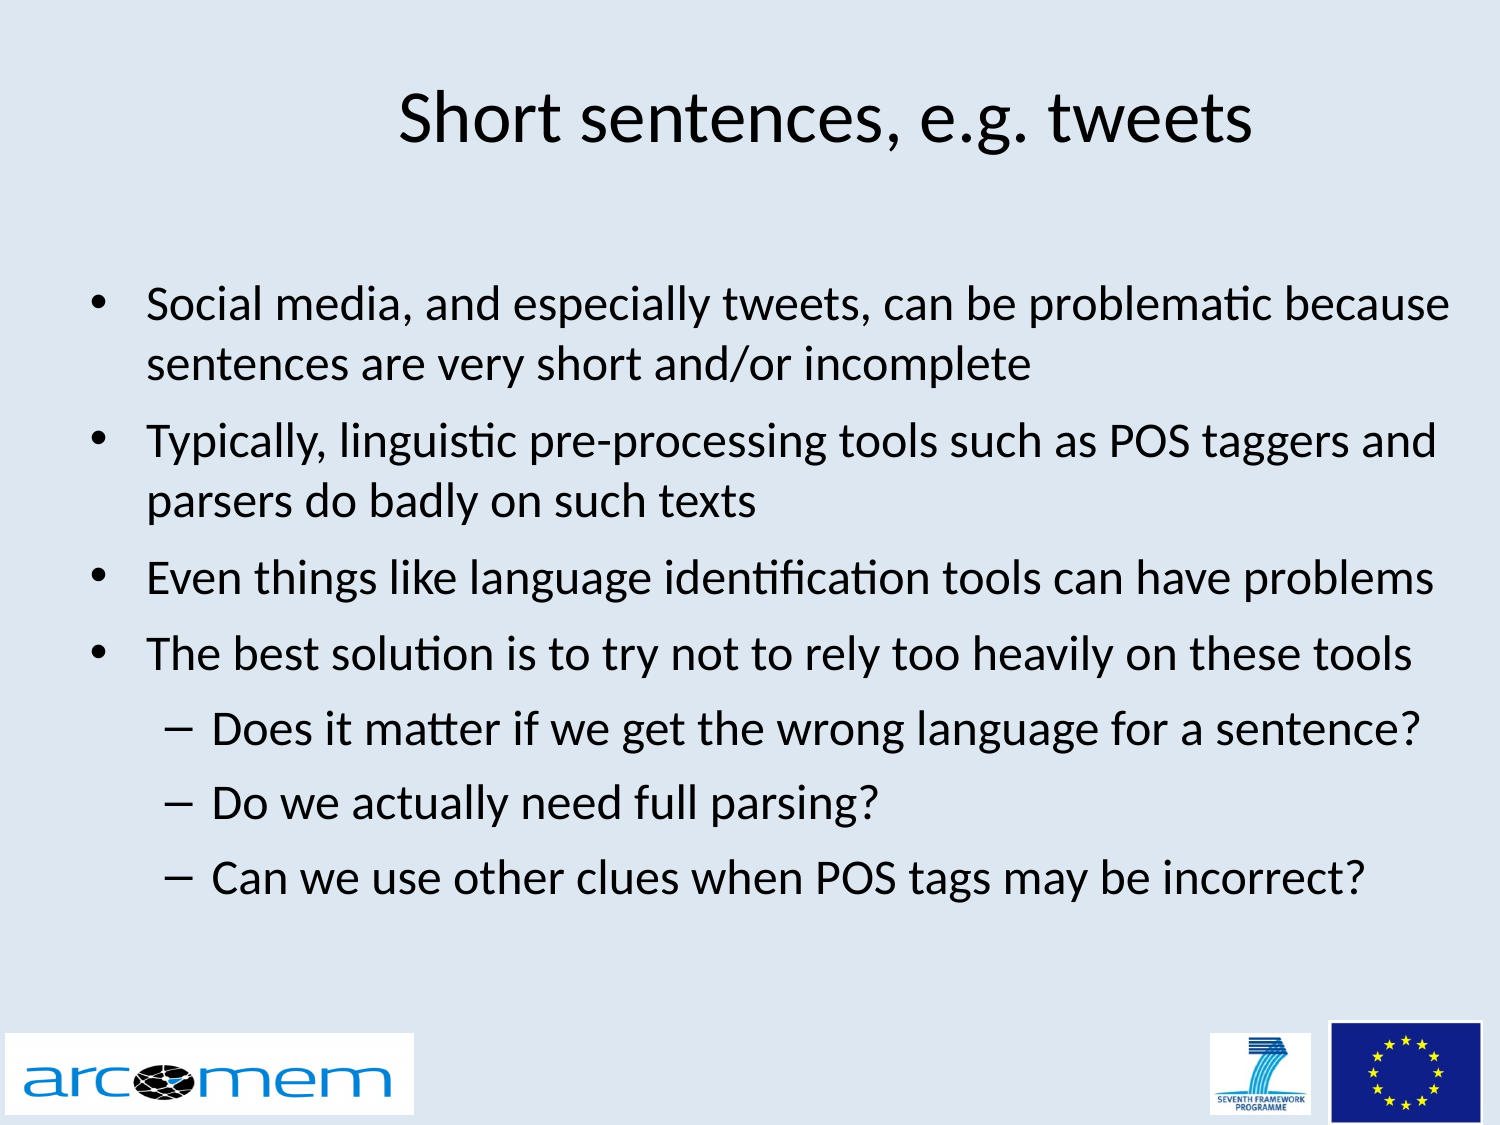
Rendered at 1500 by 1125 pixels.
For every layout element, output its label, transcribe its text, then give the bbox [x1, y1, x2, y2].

list Social media, and especially tweets, can be problematic because sentences are very short and/or incomplete Typically, linguistic pre-processing tools such as POS taggers and parsers do badly on such texts Even things like language identification tools can have problems The best solution is to try not to rely too heavily on these tools Does it matter if we get the wrong language for a sentence? Do we actually need full parsing? Can we use other clues when POS tags may be incorrect? [75, 263, 1500, 1007]
picture [5, 1033, 414, 1115]
picture [1328, 1020, 1483, 1125]
picture [1210, 1033, 1311, 1115]
title Short sentences, e.g. tweets [206, 11, 1447, 215]
